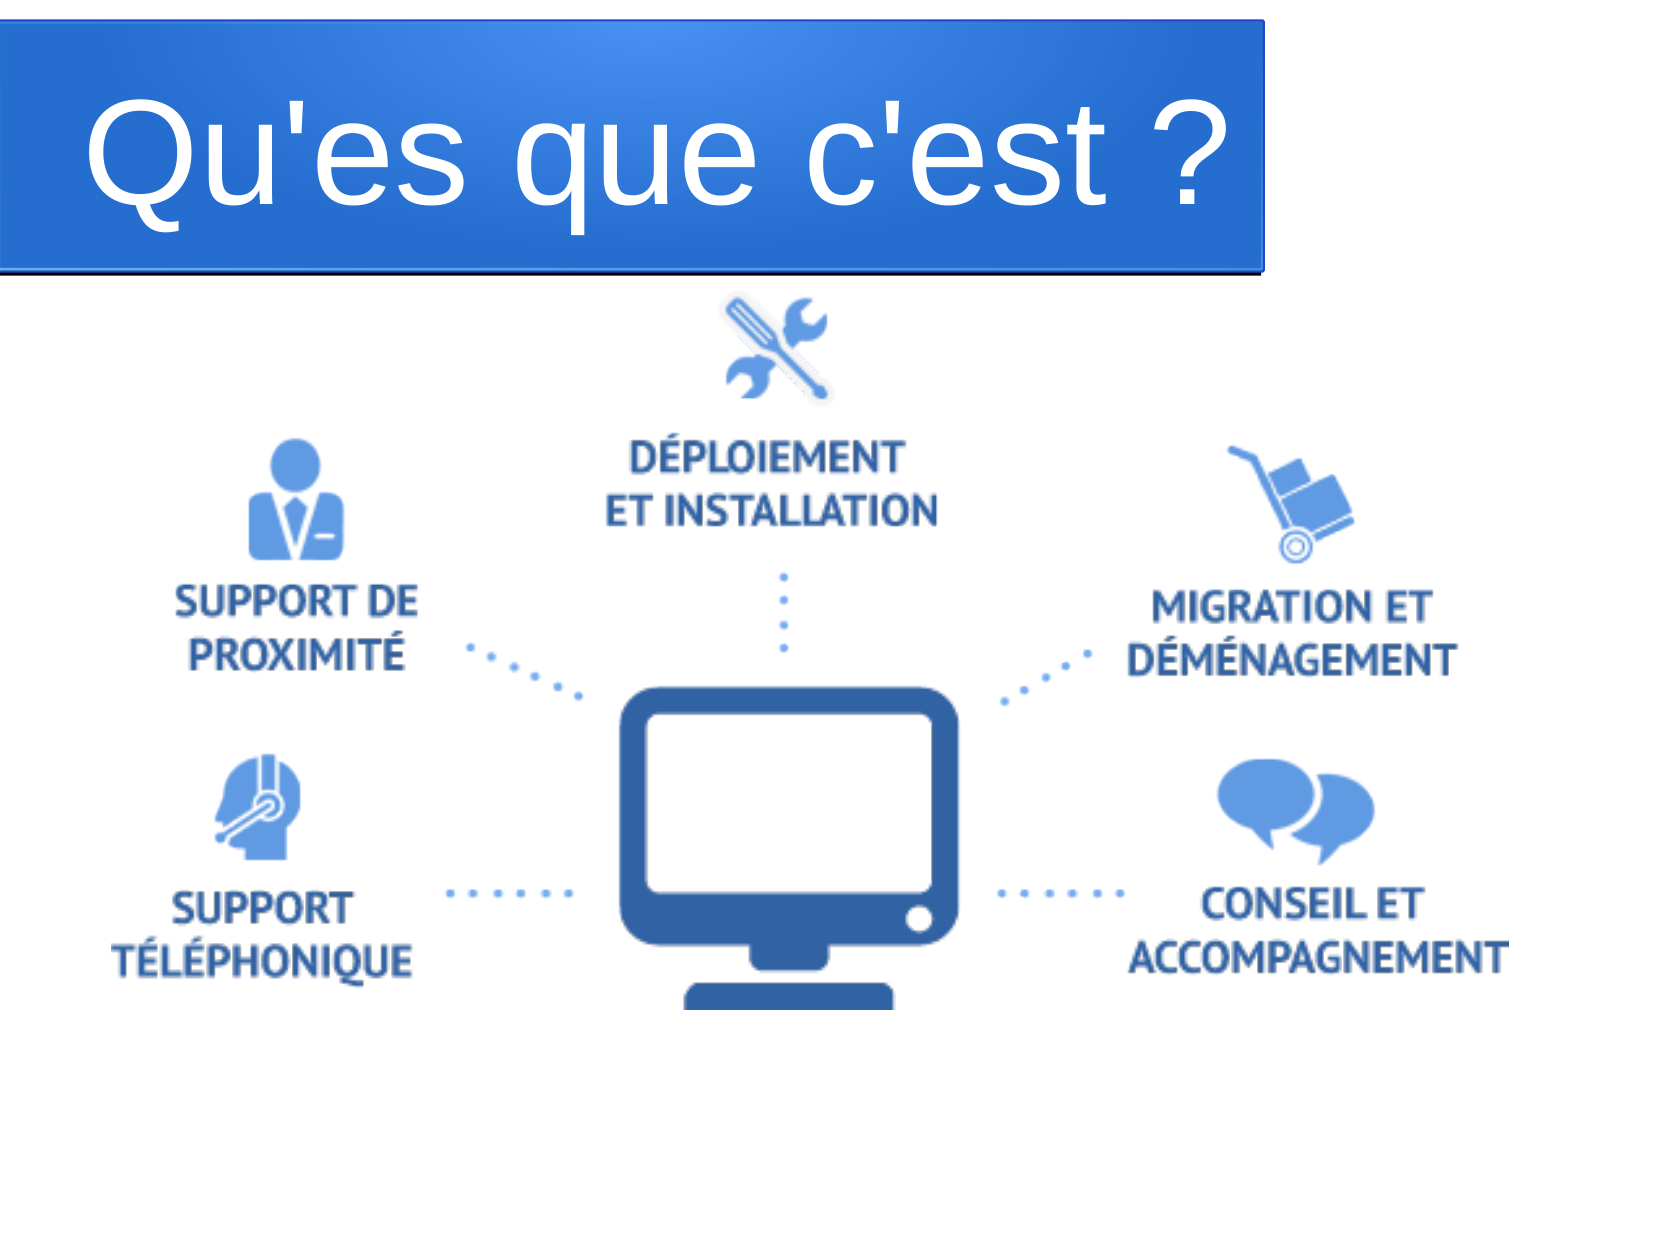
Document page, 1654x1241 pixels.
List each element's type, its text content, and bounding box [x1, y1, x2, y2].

picture [111, 290, 1509, 1010]
title Qu'es que c'est ? [82, 49, 1250, 257]
